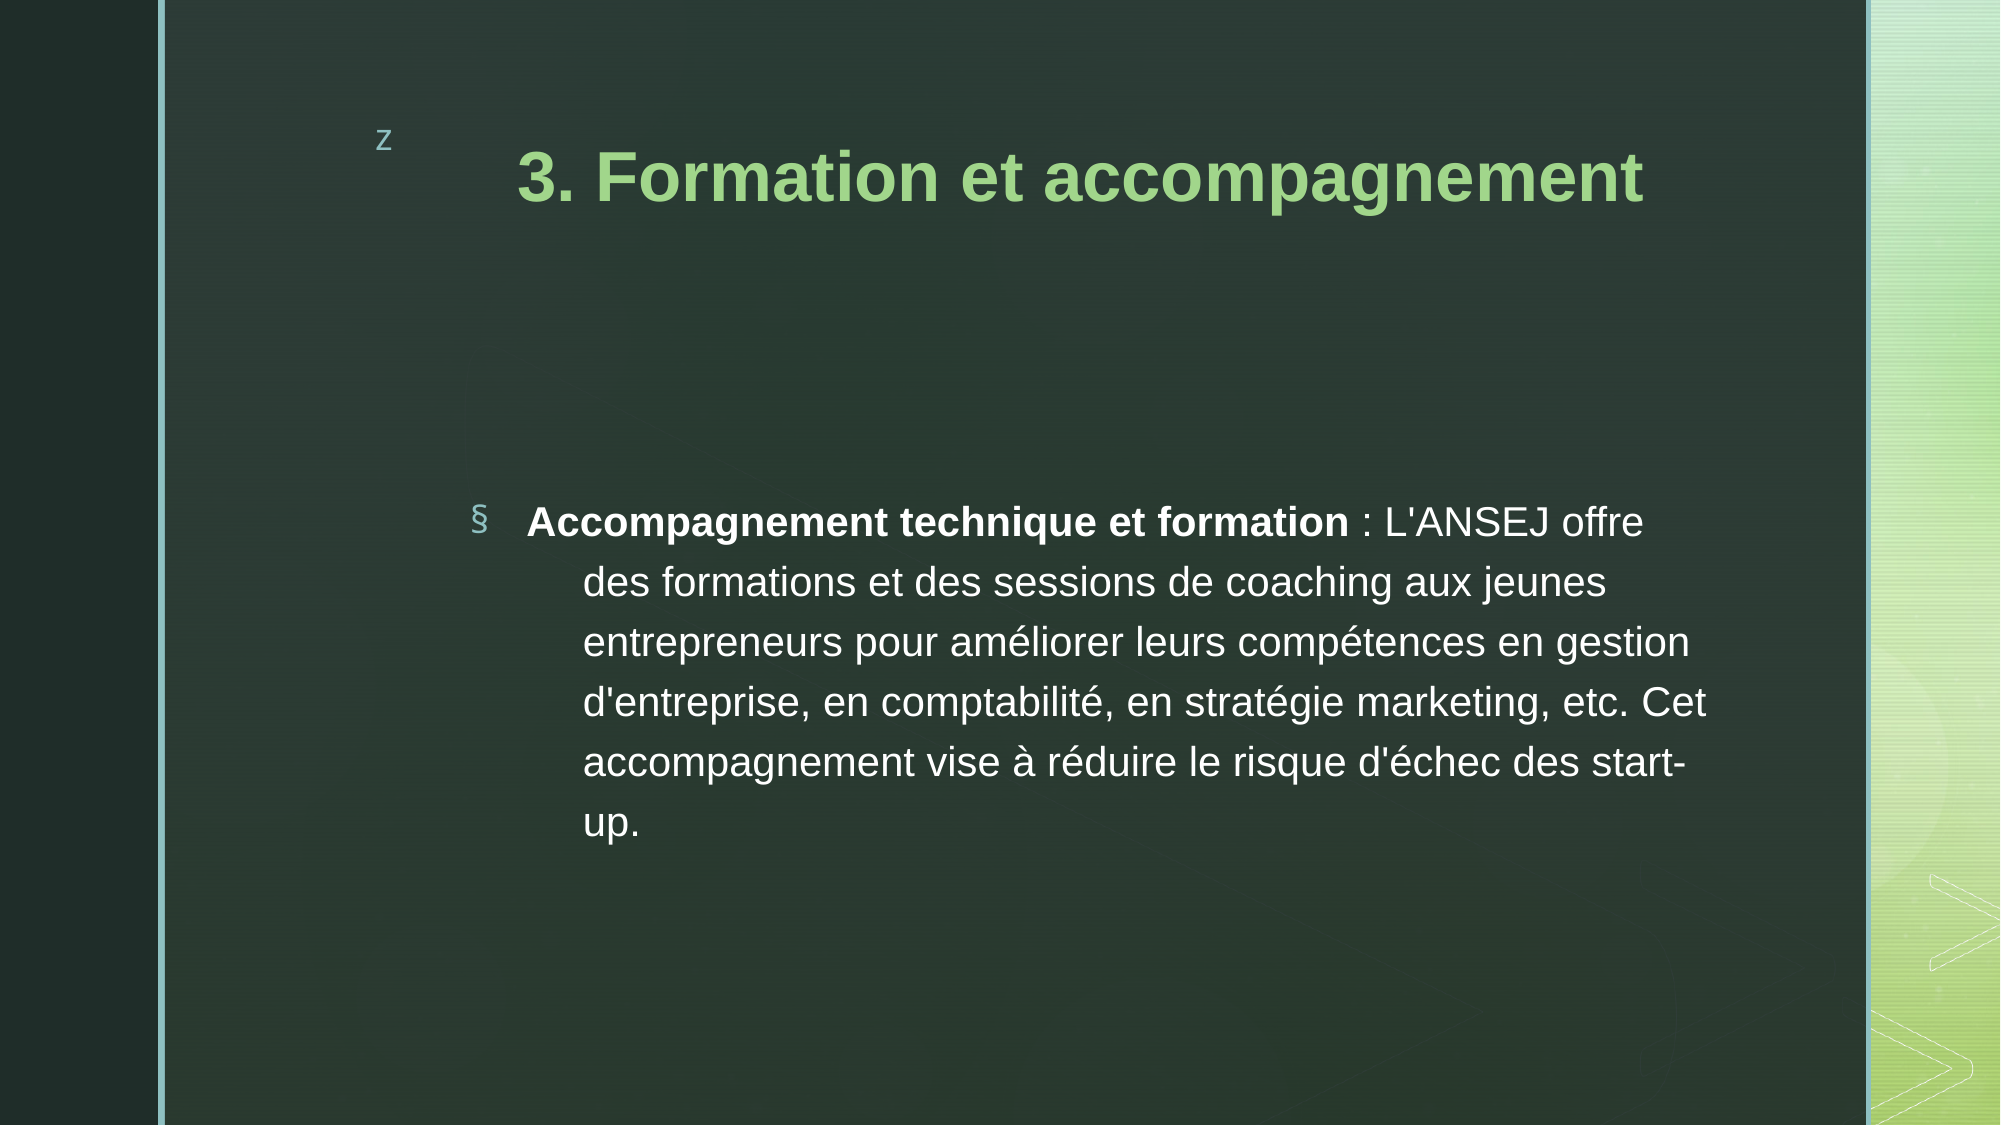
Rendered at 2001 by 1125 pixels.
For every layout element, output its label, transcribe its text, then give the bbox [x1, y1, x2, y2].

title 3. Formation et accompagnement [428, 132, 1734, 310]
list Accompagnement technique et formation : L'ANSEJ offre des formations et des sessions de coaching aux jeunes entrepreneurs pour améliorer leurs compétences en gestion d'entreprise, en comptabilité, en stratégie marketing, etc. Cet accompagnement vise à réduire le risque d'échec des start-up. [454, 336, 1734, 993]
